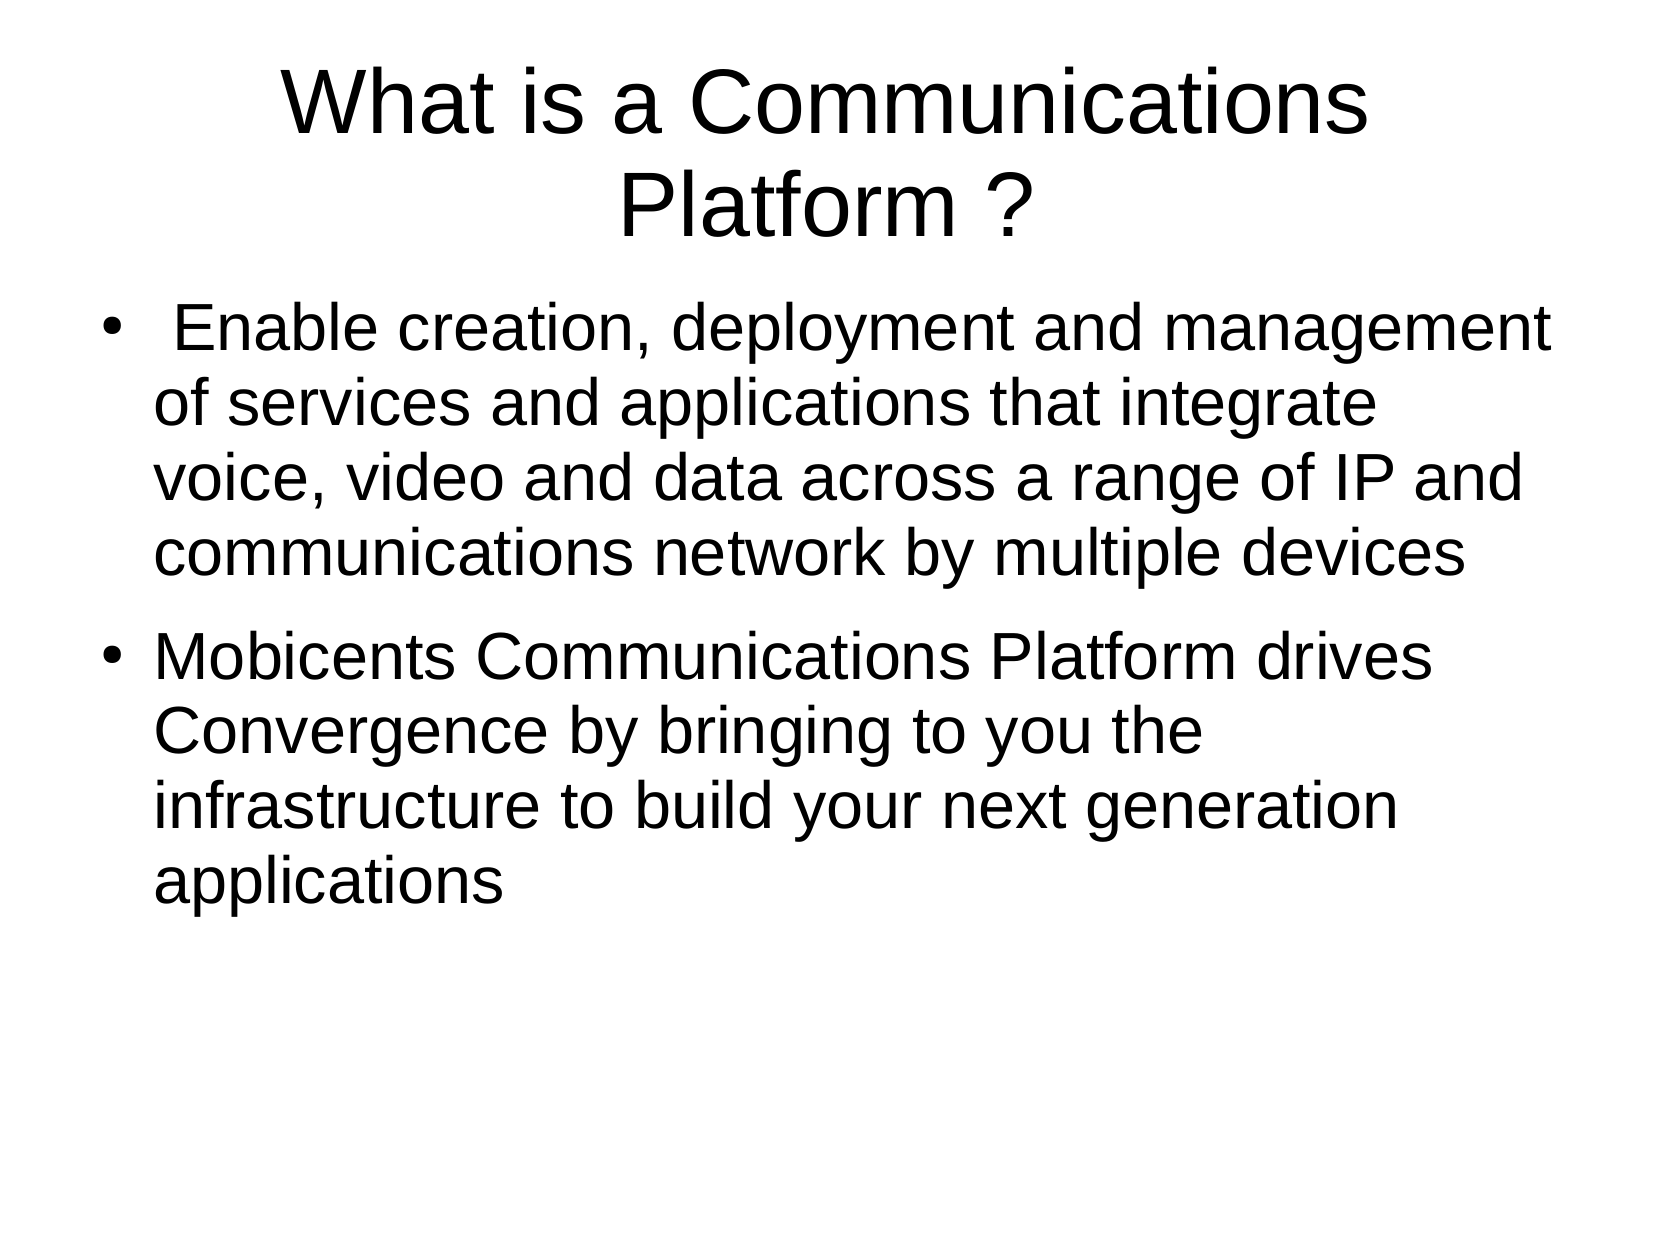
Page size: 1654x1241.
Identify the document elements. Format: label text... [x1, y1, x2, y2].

title What is a Communications Platform ? [82, 39, 1571, 267]
list Enable creation, deployment and management of services and applications that integrate voice, video and data across a range of IP and communications network by multiple devices Mobicents Communications Platform drives Convergence by bringing to you the infrastructure to build your next generation applications [82, 290, 1571, 1094]
